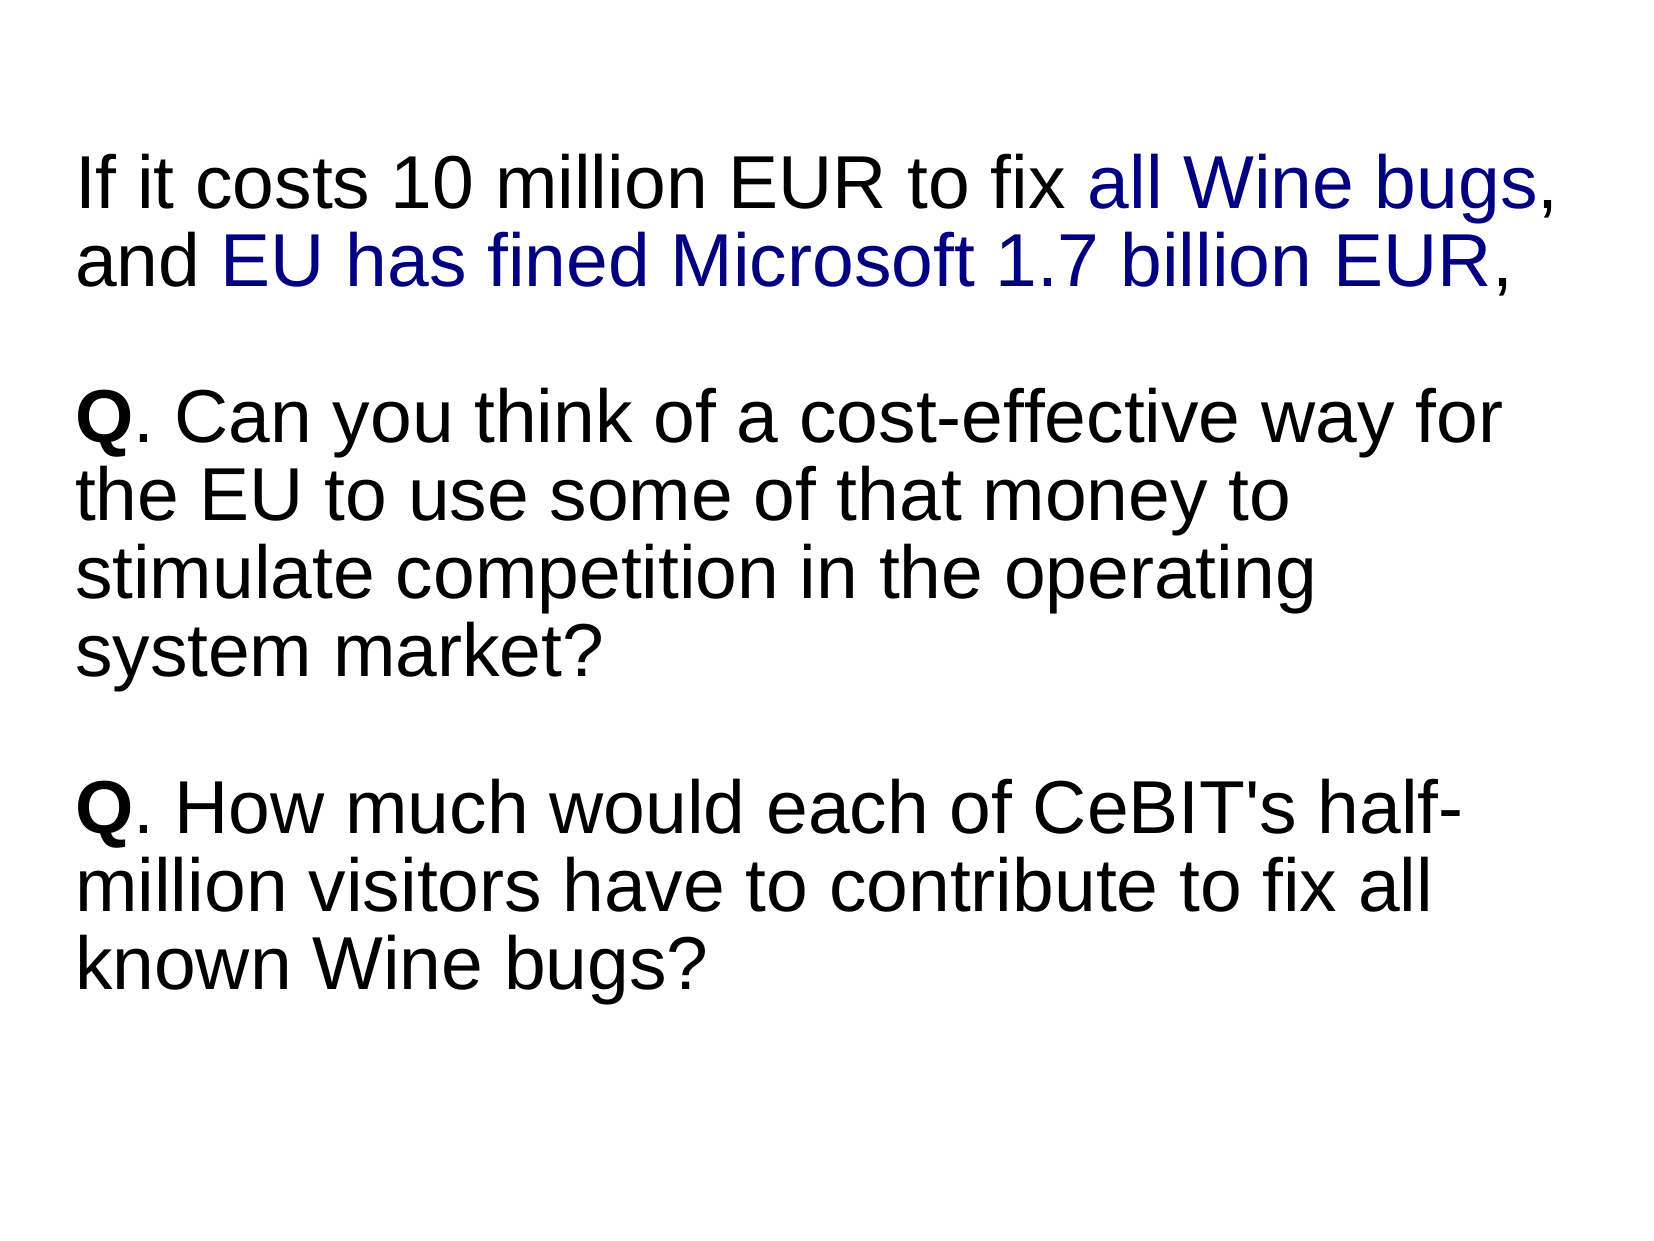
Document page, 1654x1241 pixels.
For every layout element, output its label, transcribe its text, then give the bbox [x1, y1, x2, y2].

title If it costs 10 million EUR to fix all Wine bugs, and EU has fined Microsoft 1.7 billion EUR, Q. Can you think of a cost-effective way for the EU to use some of that money to stimulate competition in the operating system market? Q. How much would each of CeBIT's half-million visitors have to contribute to fix all known Wine bugs? [74, 71, 1563, 1164]
